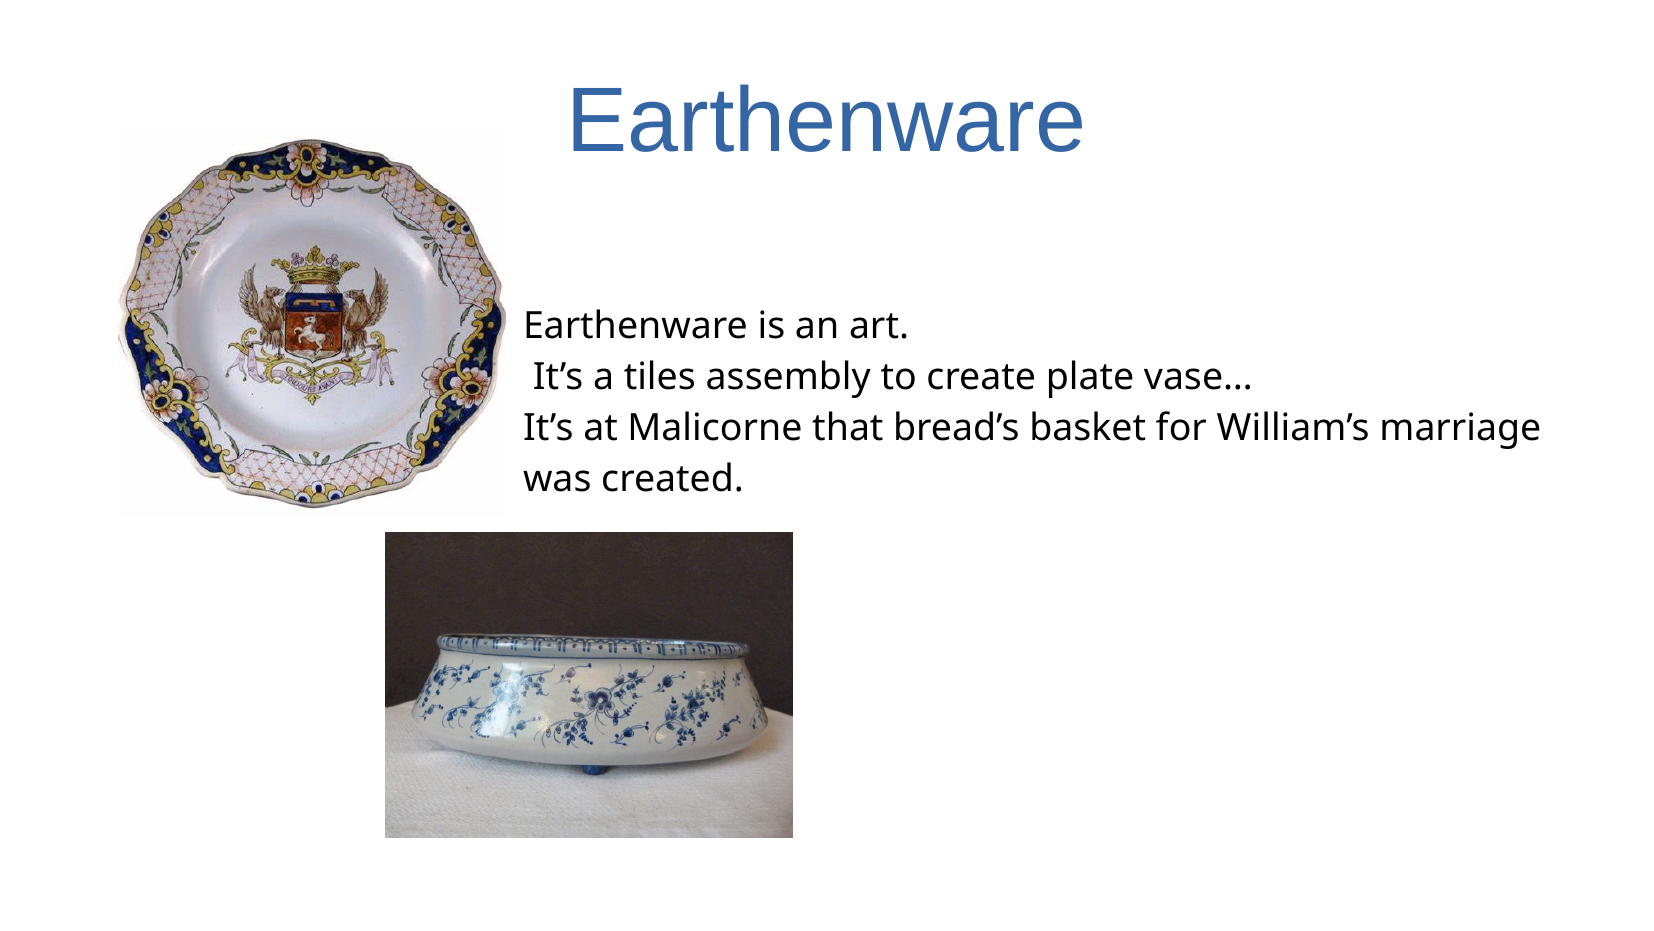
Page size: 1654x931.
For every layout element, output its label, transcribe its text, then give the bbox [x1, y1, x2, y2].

title Earthenware [82, 37, 1571, 193]
text_box Earthenware is an art. It’s a tiles assembly to create plate vase… It’s at Malicorne that bread’s basket for William’s marriage was created. [508, 291, 1607, 518]
picture [385, 532, 793, 838]
picture [118, 129, 506, 518]
